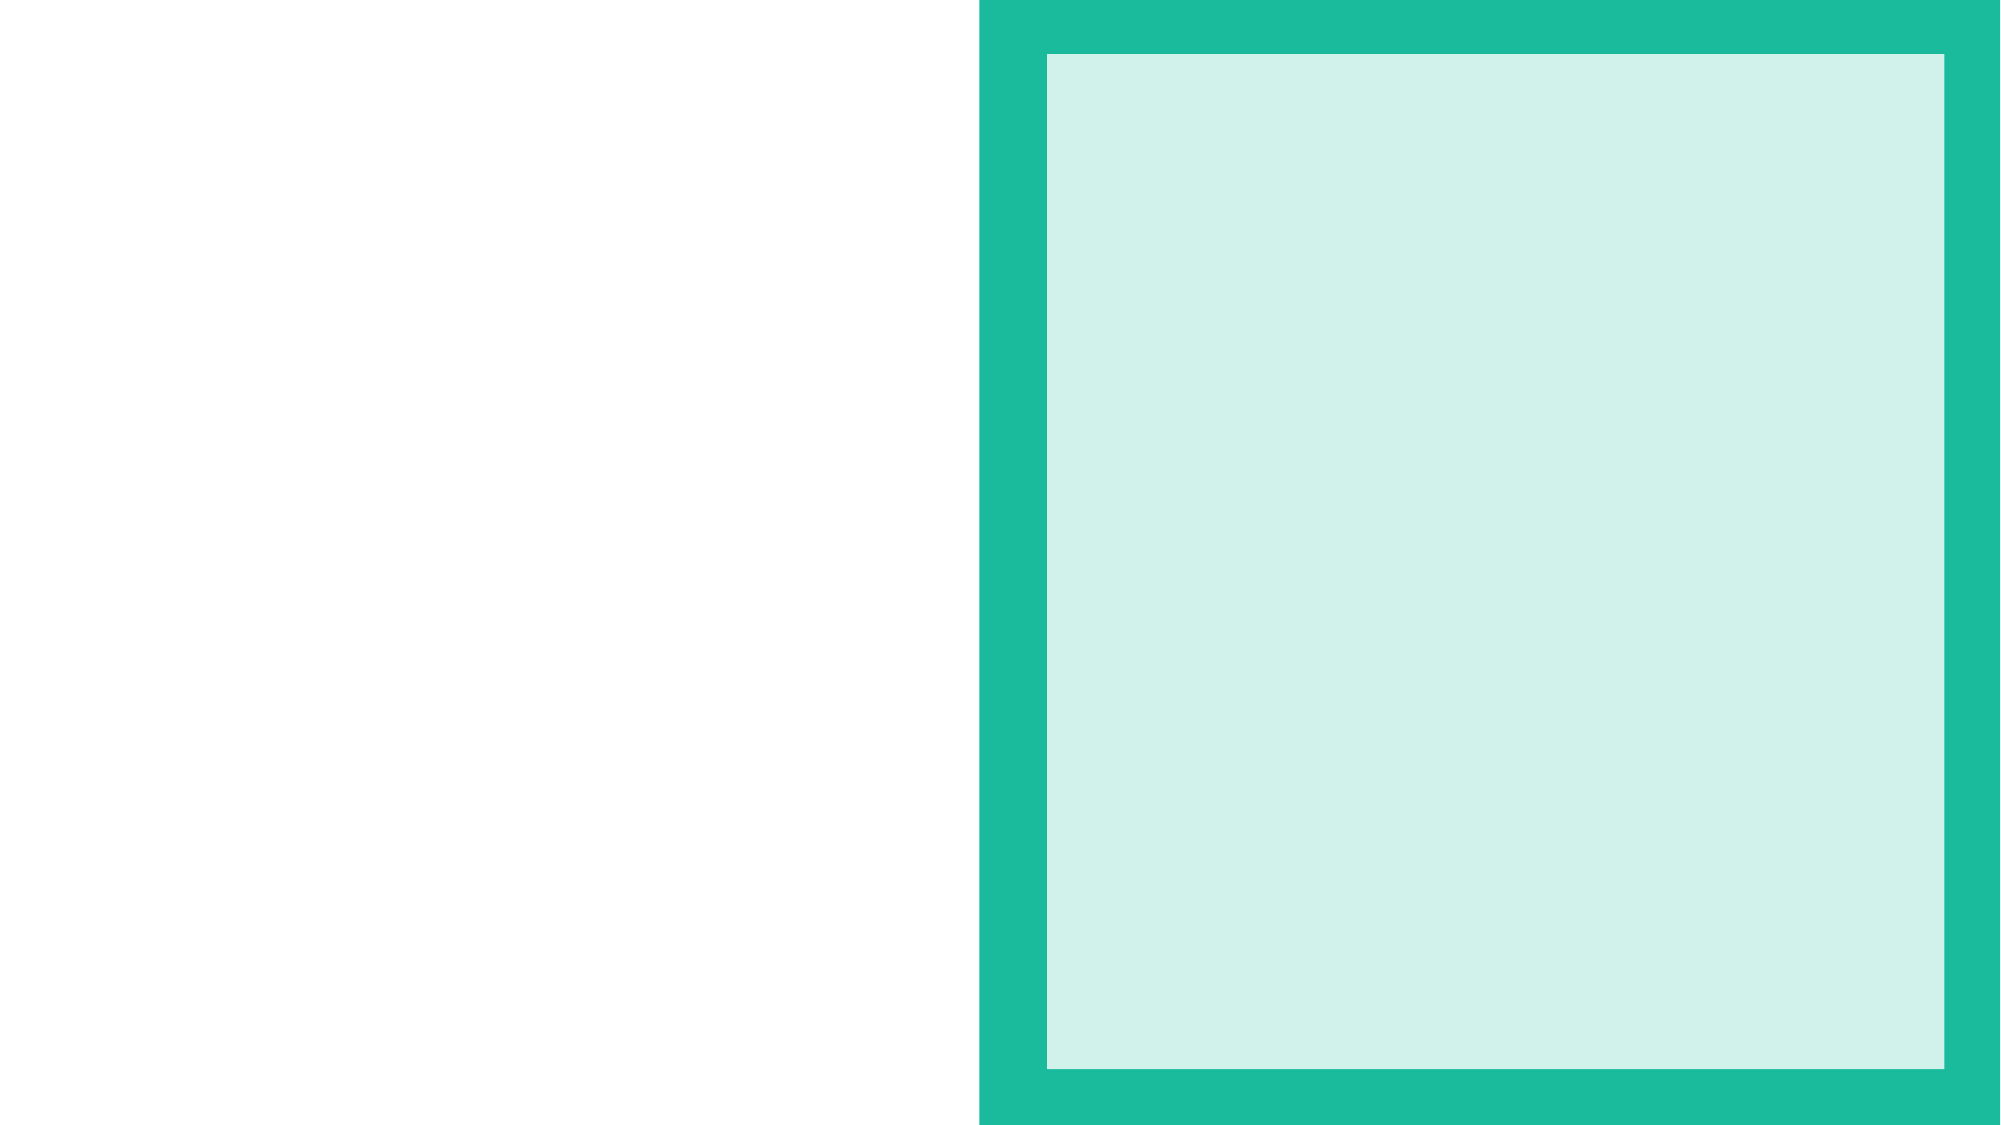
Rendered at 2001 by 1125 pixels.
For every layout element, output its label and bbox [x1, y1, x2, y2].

text_box [979, 0, 2001, 1125]
